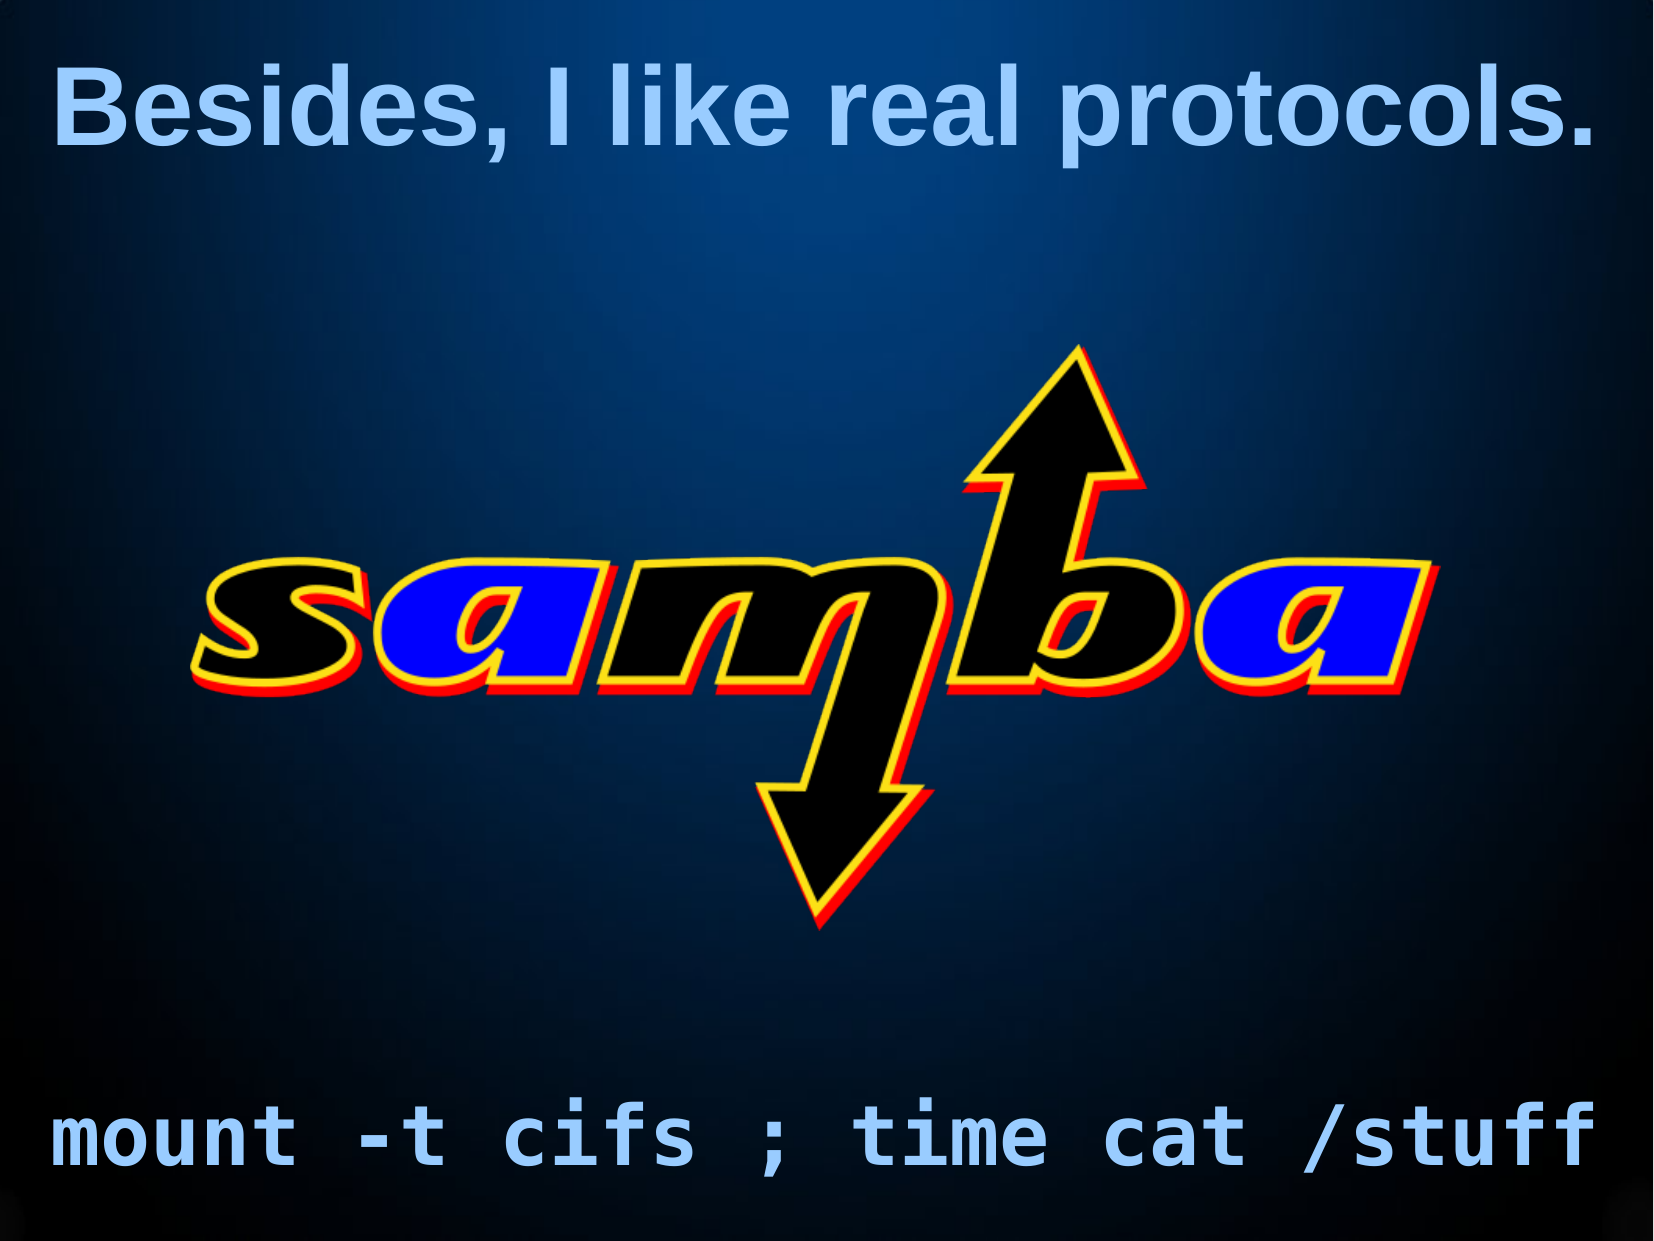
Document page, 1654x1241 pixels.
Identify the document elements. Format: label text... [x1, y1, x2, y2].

title Besides, I like real protocols. [0, 2, 1651, 211]
picture [0, 0, 1654, 1241]
title mount -t cifs ; time cat /stuff [0, 1033, 1651, 1241]
